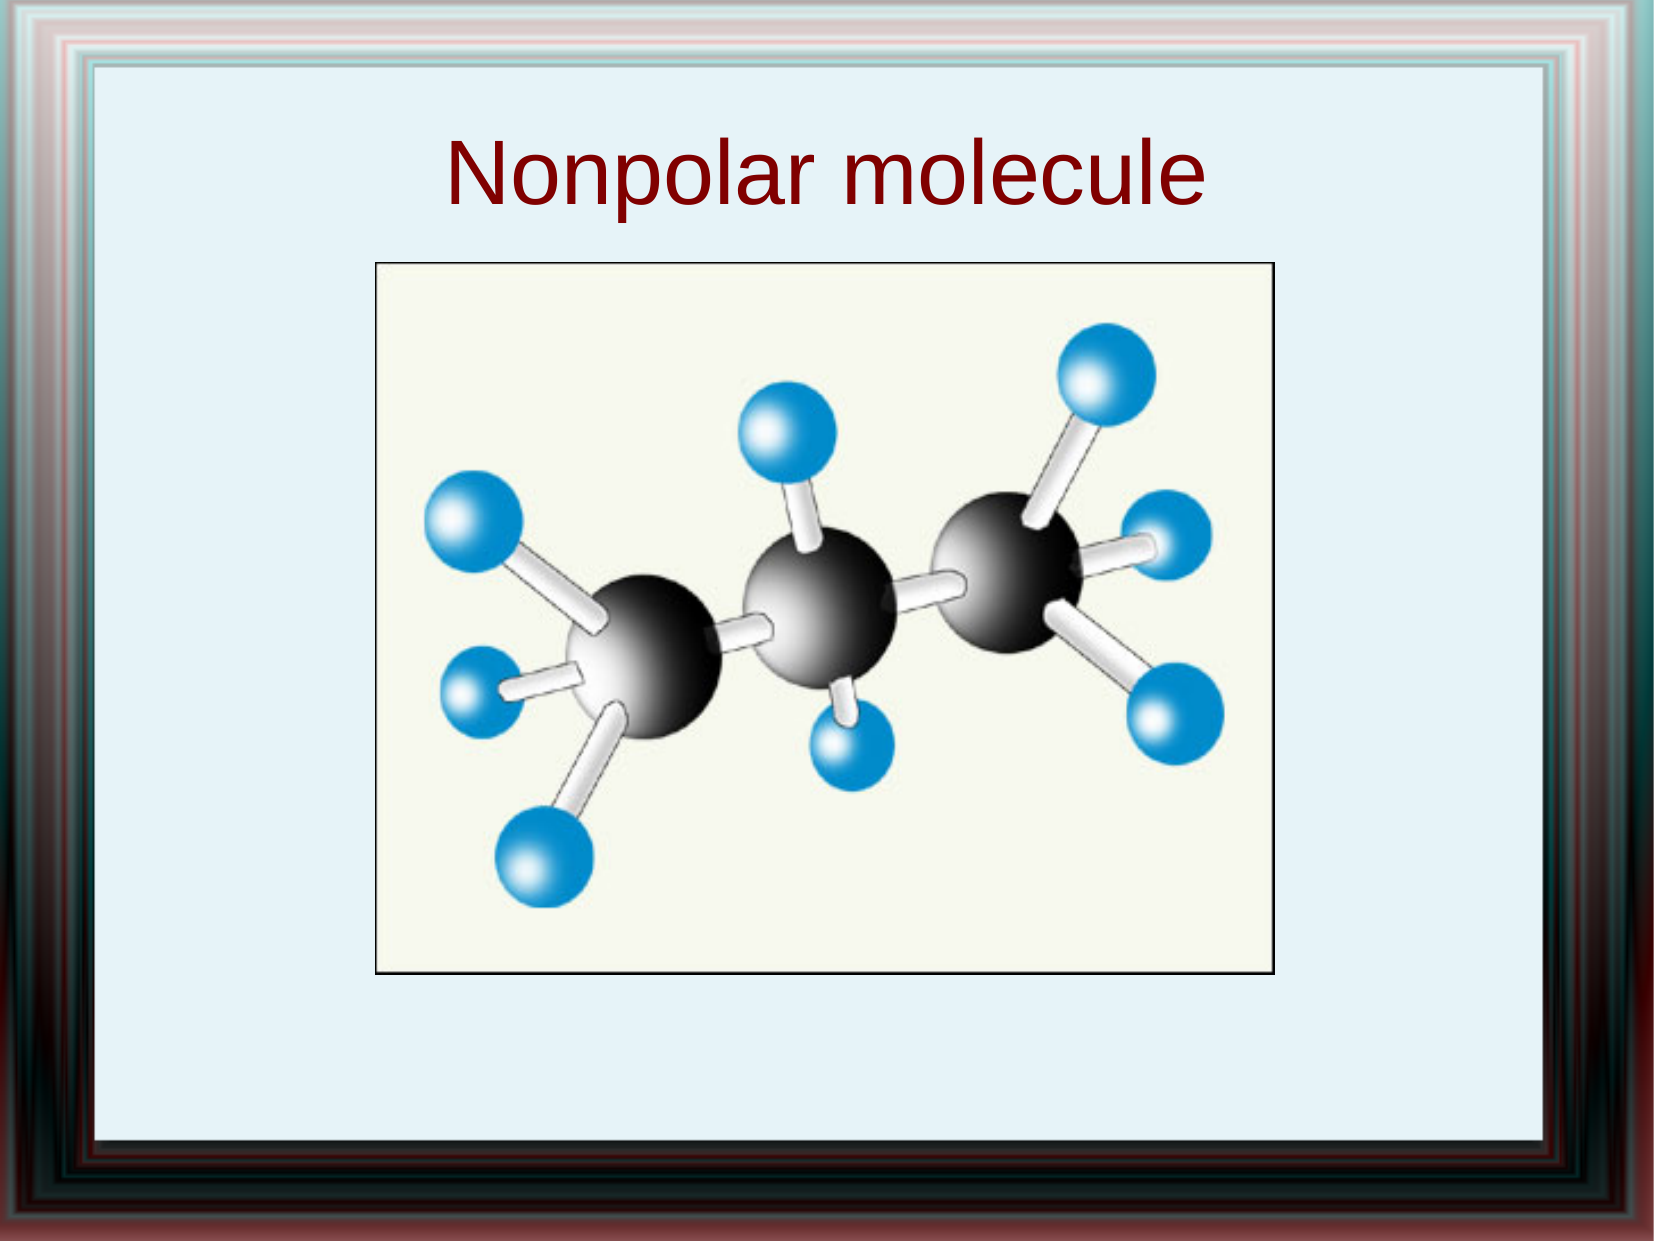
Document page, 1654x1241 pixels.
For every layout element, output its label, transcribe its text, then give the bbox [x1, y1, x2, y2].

title Nonpolar molecule [118, 88, 1536, 257]
picture [0, 0, 1654, 1241]
